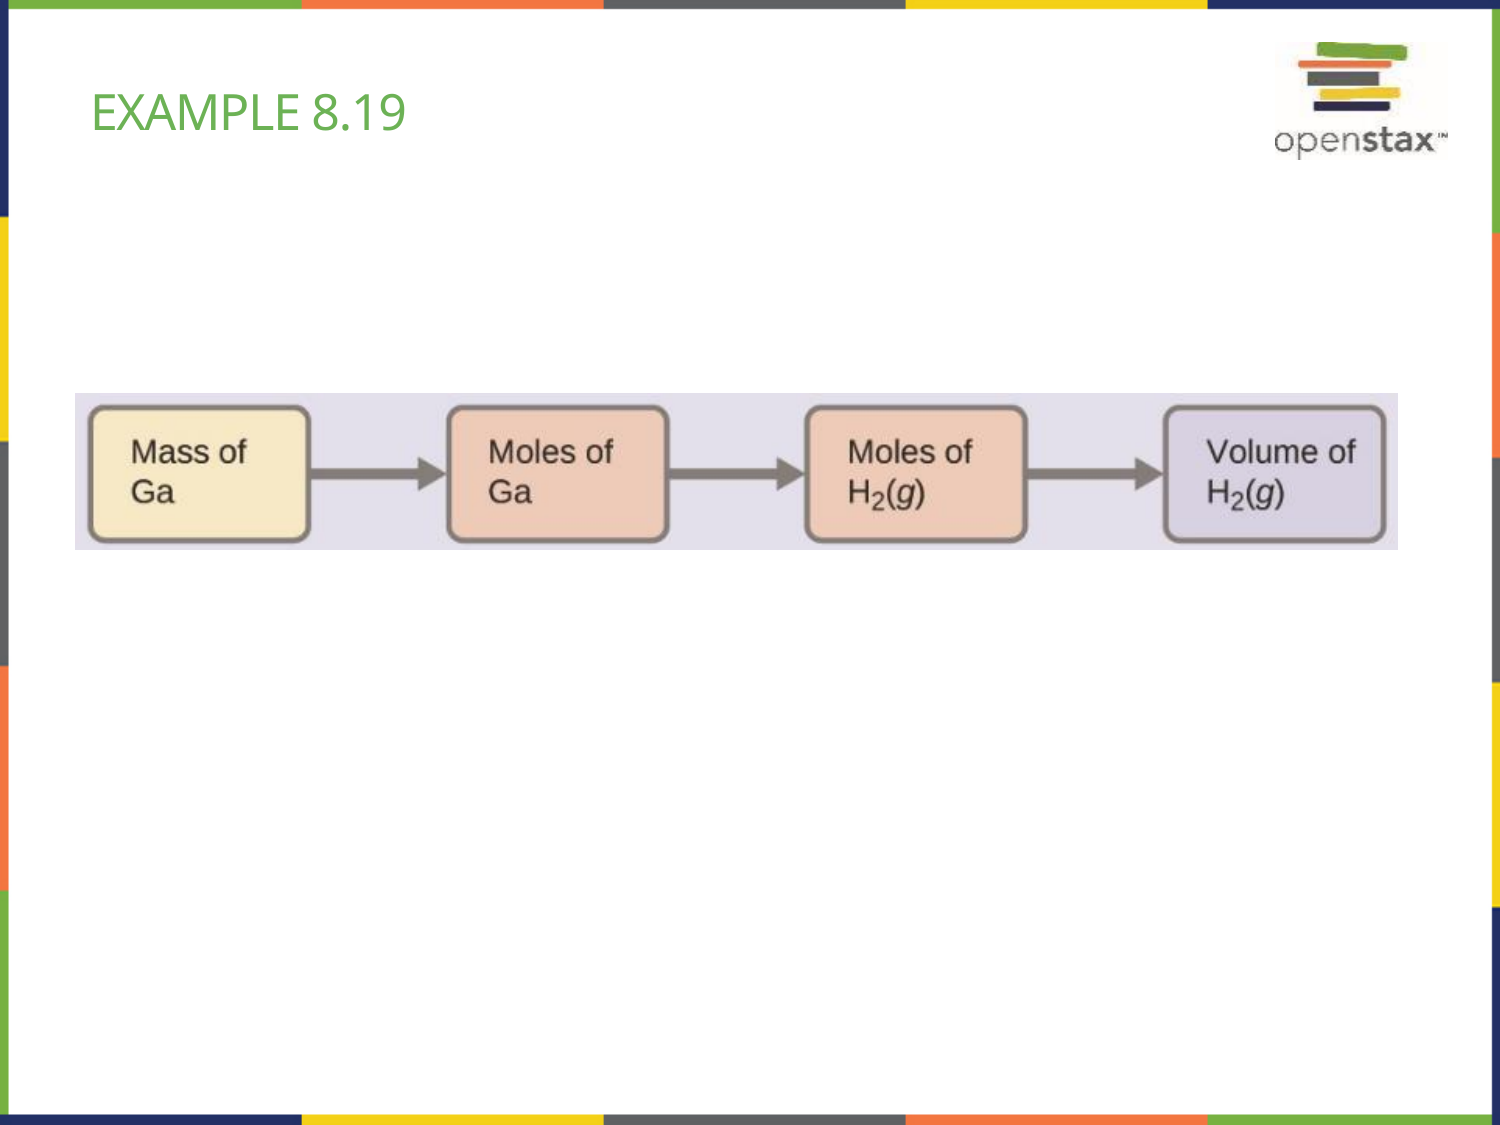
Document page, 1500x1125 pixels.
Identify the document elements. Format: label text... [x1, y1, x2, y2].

picture [0, 0, 1500, 1125]
title Example 8.19 [75, 39, 1398, 148]
